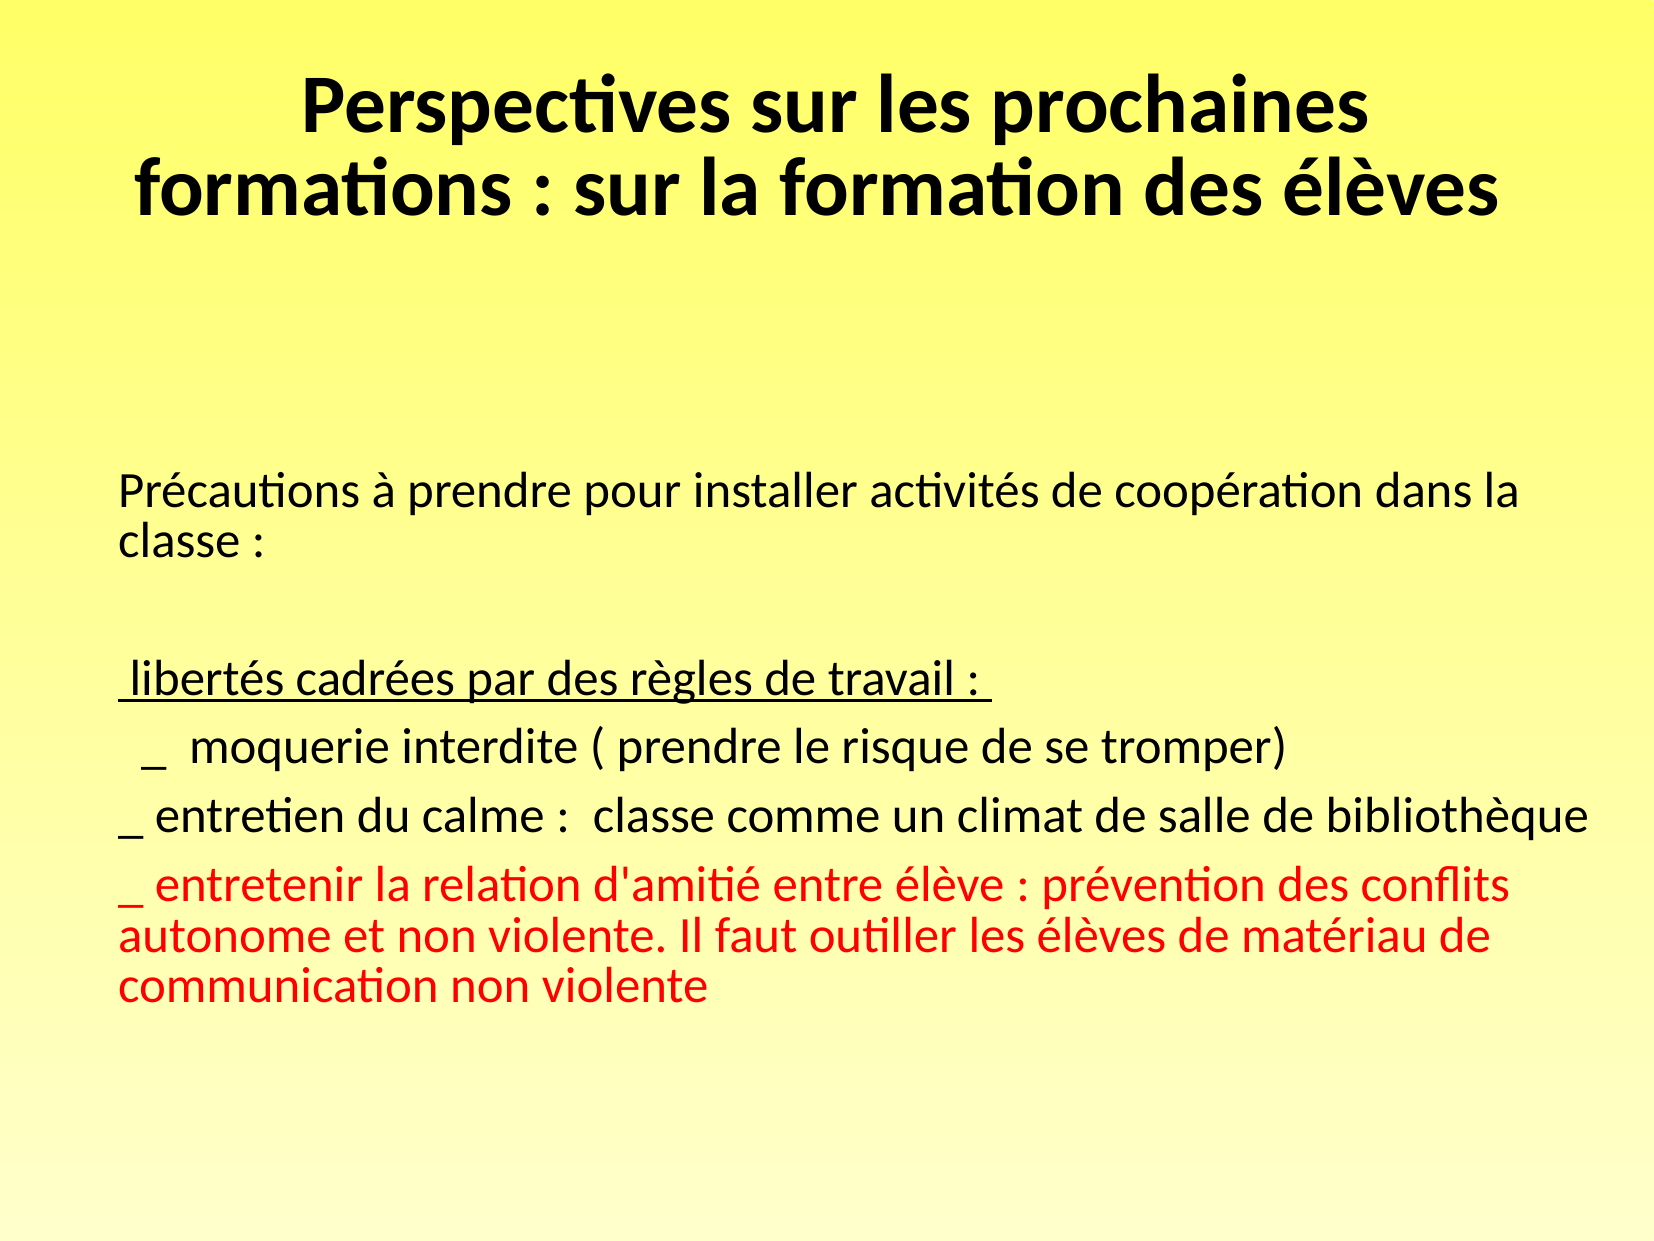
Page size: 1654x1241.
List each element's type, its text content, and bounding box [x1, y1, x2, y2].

list Précautions à prendre pour installer activités de coopération dans la classe : libertés cadrées par des règles de travail : _ moquerie interdite ( prendre le risque de se tromper) _ entretien du calme : classe comme un climat de salle de bibliothèque _ entretenir la relation d'amitié entre élève : prévention des conflits autonome et non violente. Il faut outiller les élèves de matériau de communication non violente [118, 331, 1607, 1052]
title Perspectives sur les prochaines formations : sur la formation des élèves [82, 49, 1571, 257]
